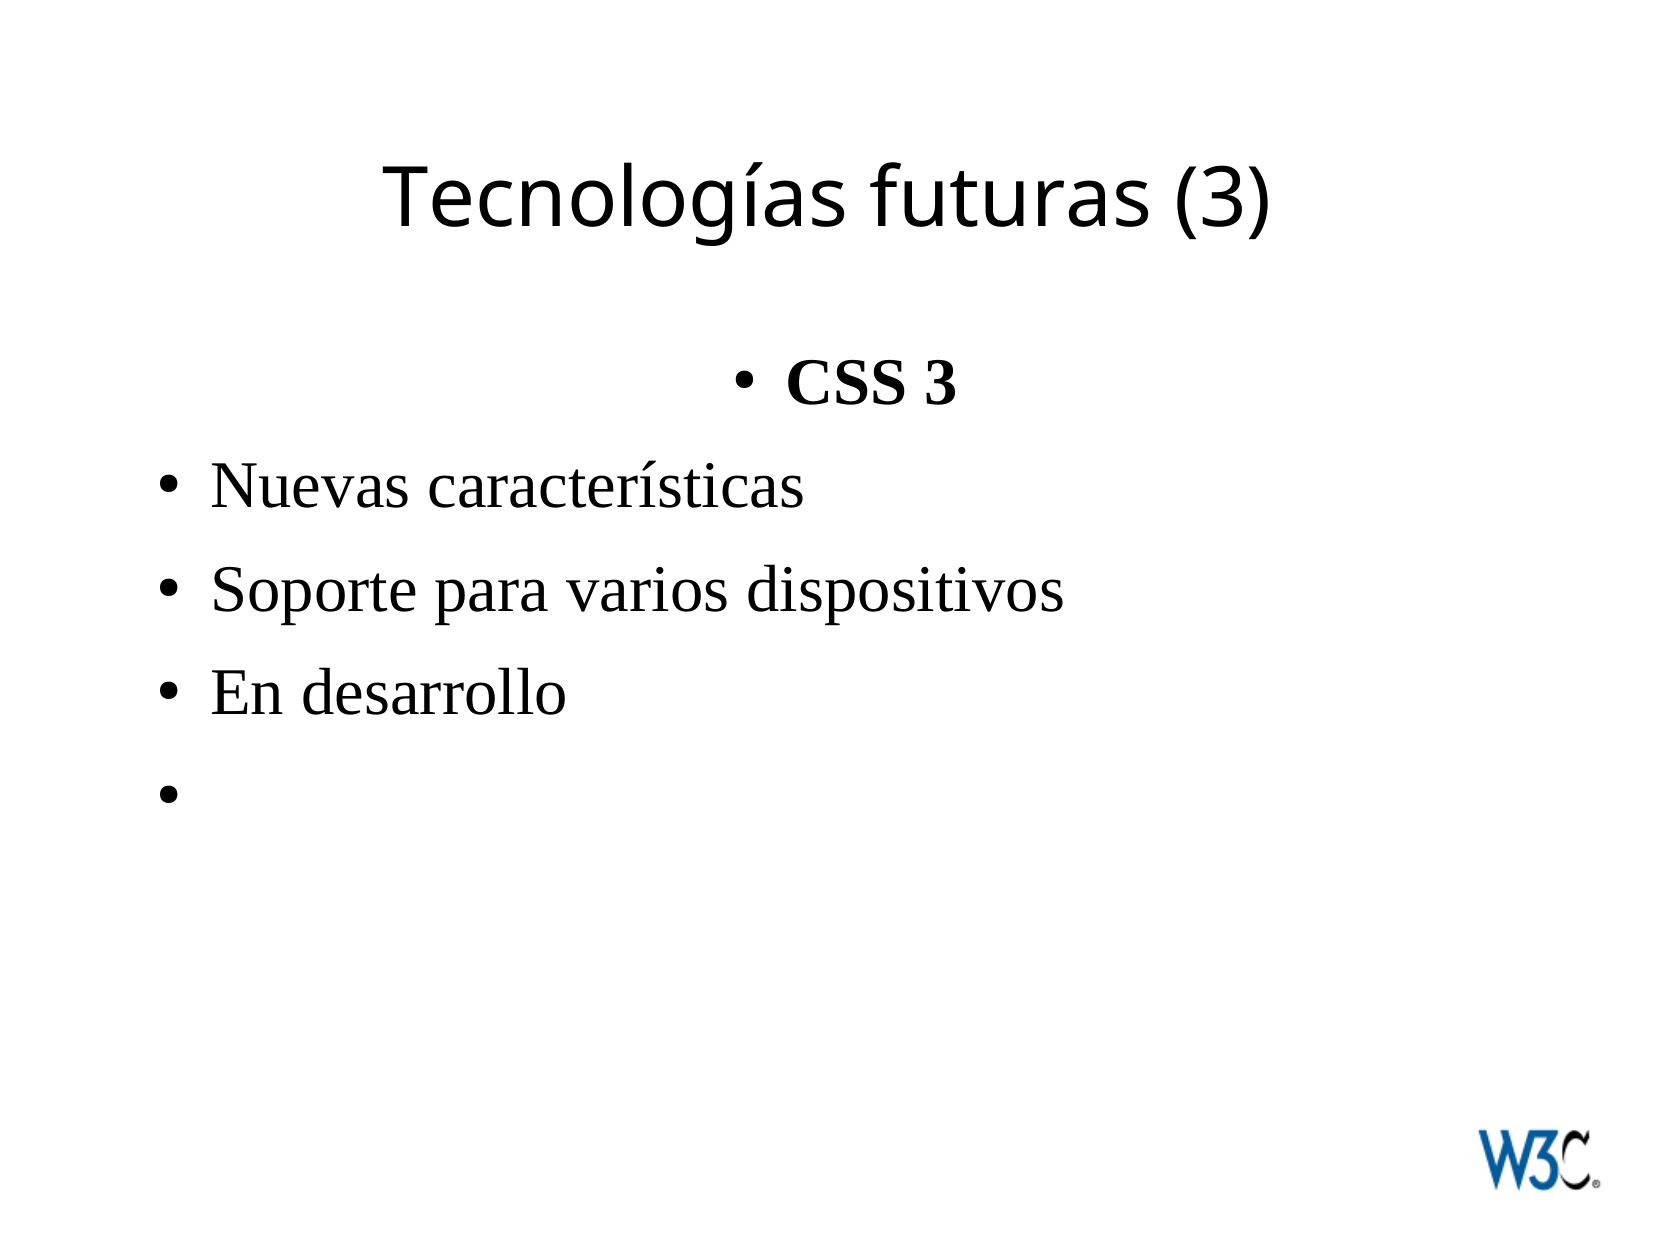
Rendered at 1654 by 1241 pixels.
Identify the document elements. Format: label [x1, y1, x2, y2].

picture [1476, 1121, 1602, 1201]
